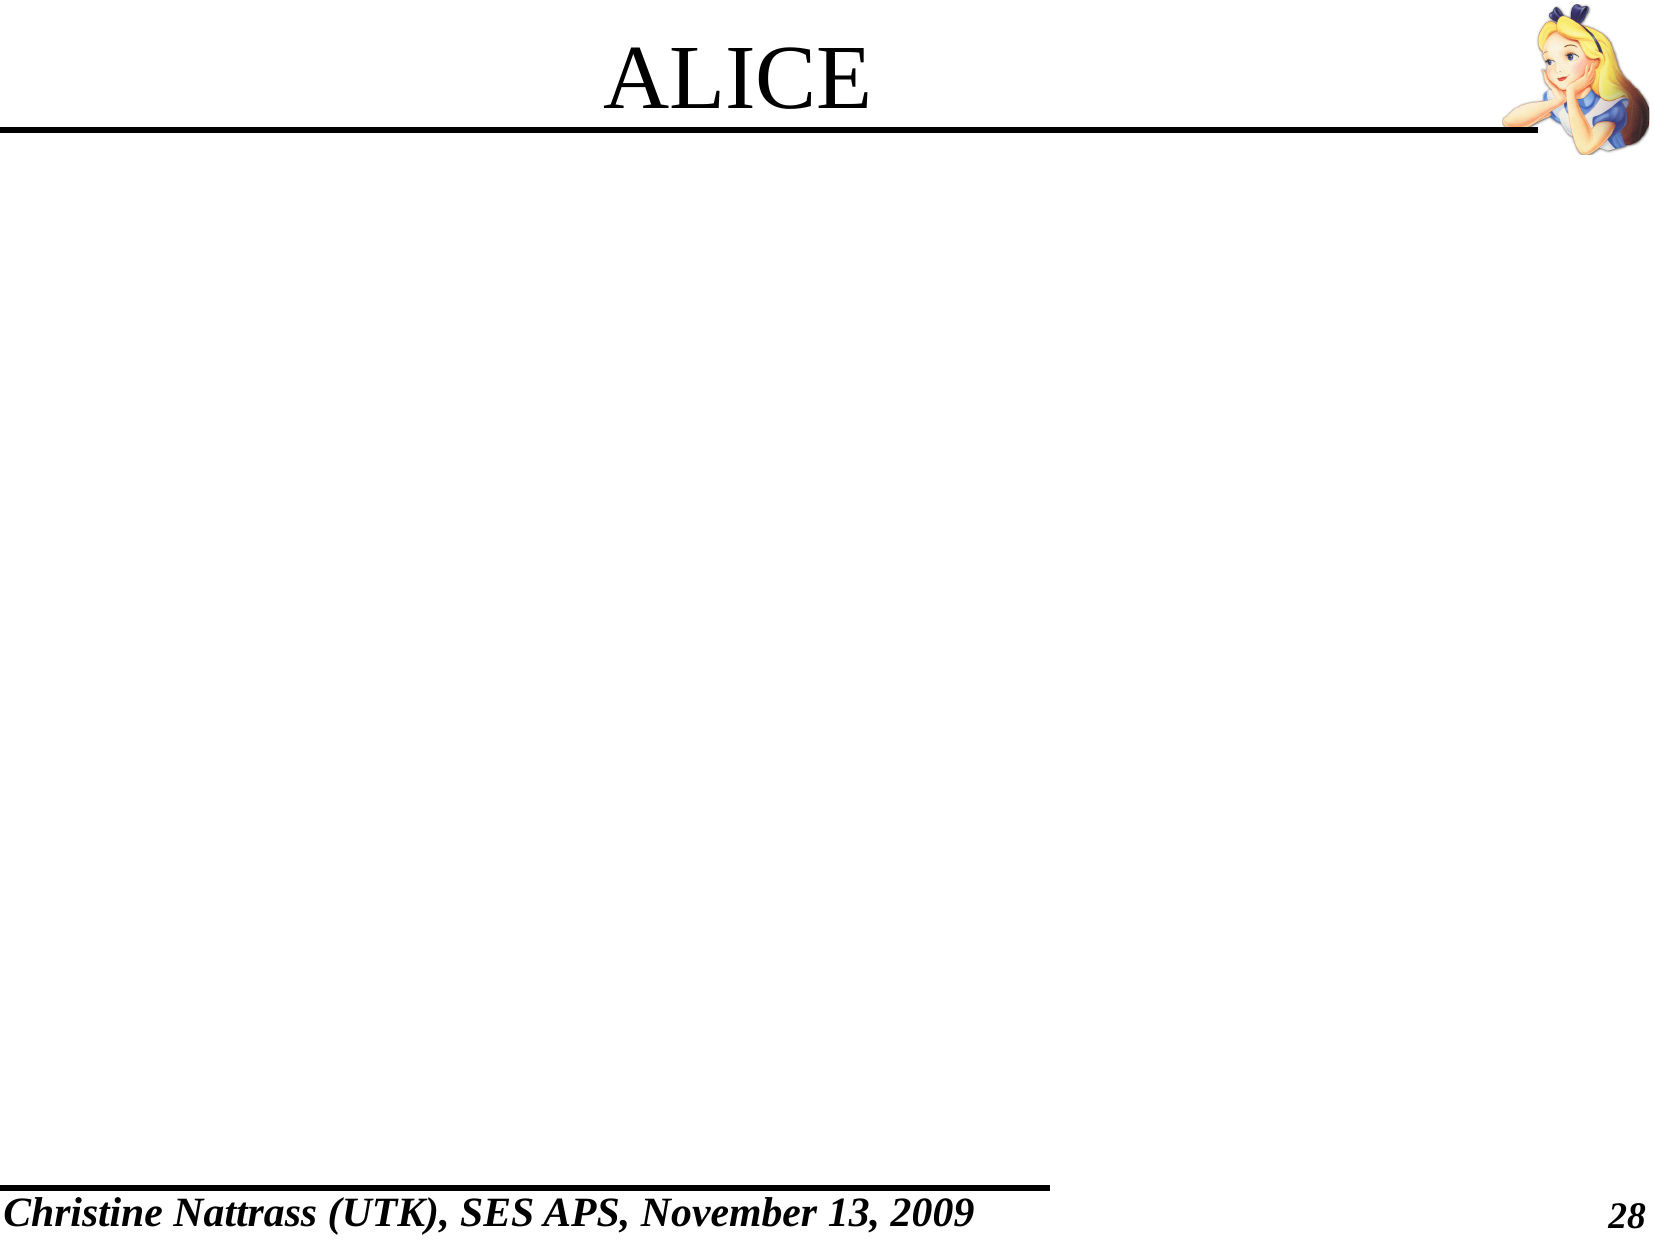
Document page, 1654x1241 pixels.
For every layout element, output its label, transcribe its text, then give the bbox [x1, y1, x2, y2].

picture [1502, 4, 1650, 155]
title ALICE [0, 8, 1483, 147]
